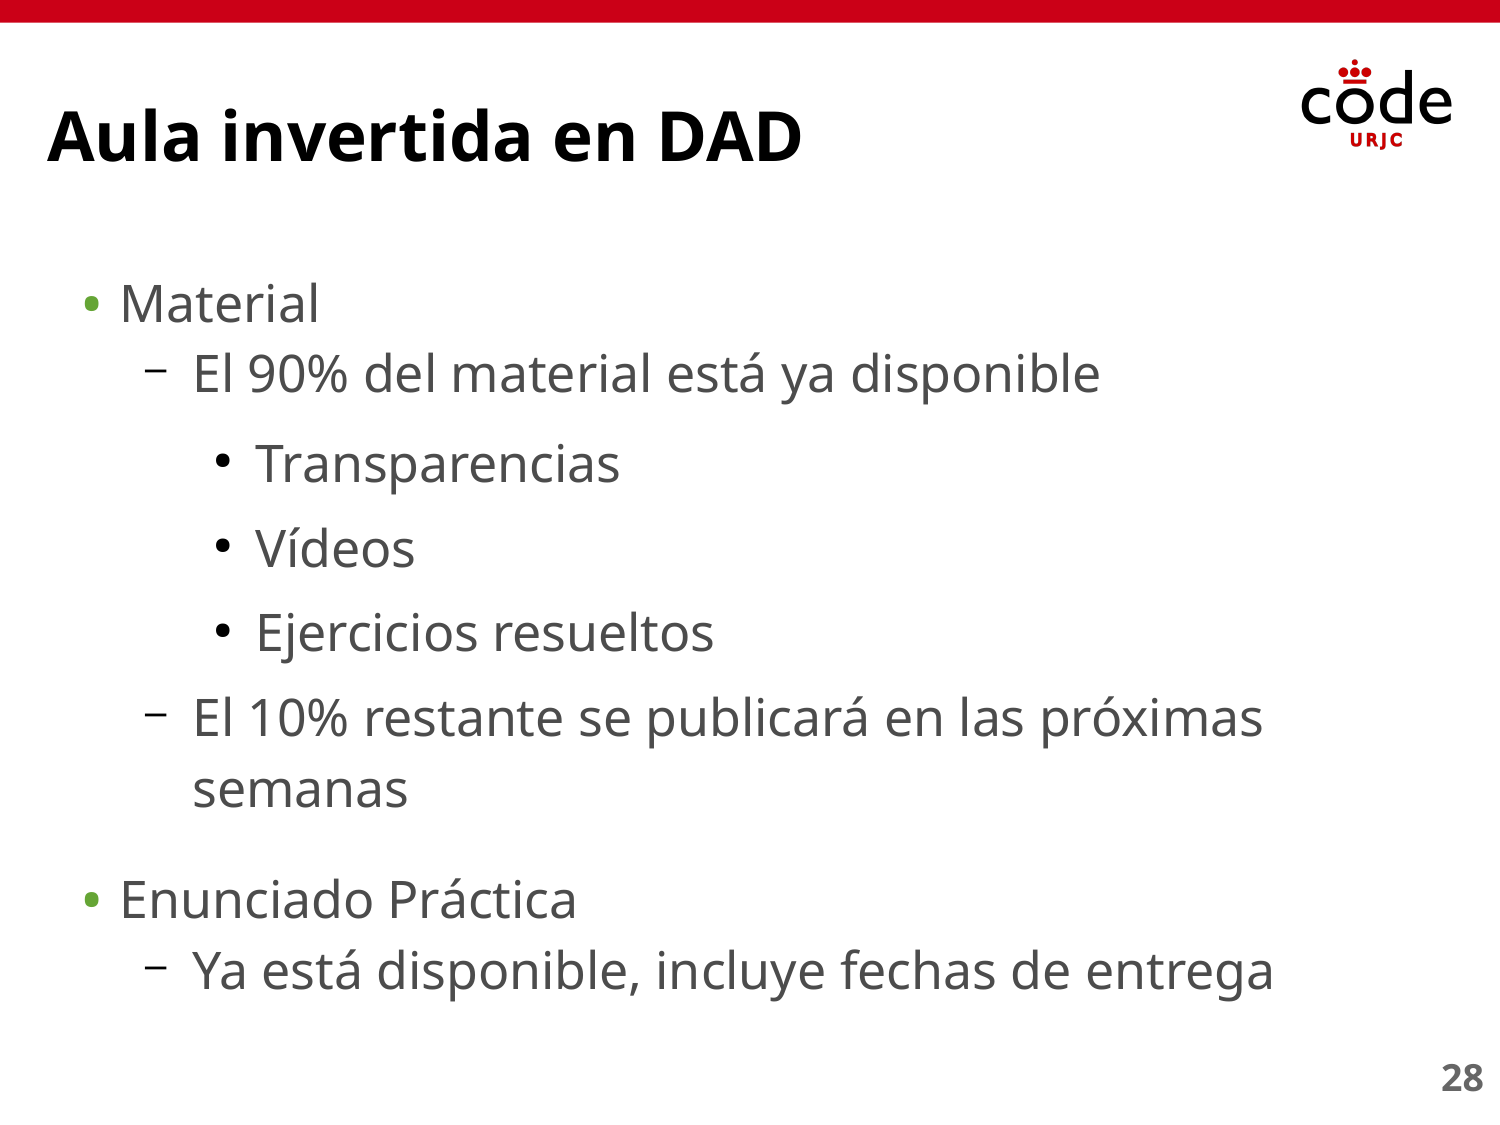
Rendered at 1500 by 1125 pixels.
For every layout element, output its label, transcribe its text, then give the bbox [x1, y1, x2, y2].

title Aula invertida en DAD [32, 79, 1383, 189]
list Material El 90% del material está ya disponible Transparencias Vídeos Ejercicios resueltos El 10% restante se publicará en las próximas semanas Enunciado Práctica Ya está disponible, incluye fechas de entrega [51, 259, 1436, 1013]
picture [1284, 50, 1468, 161]
